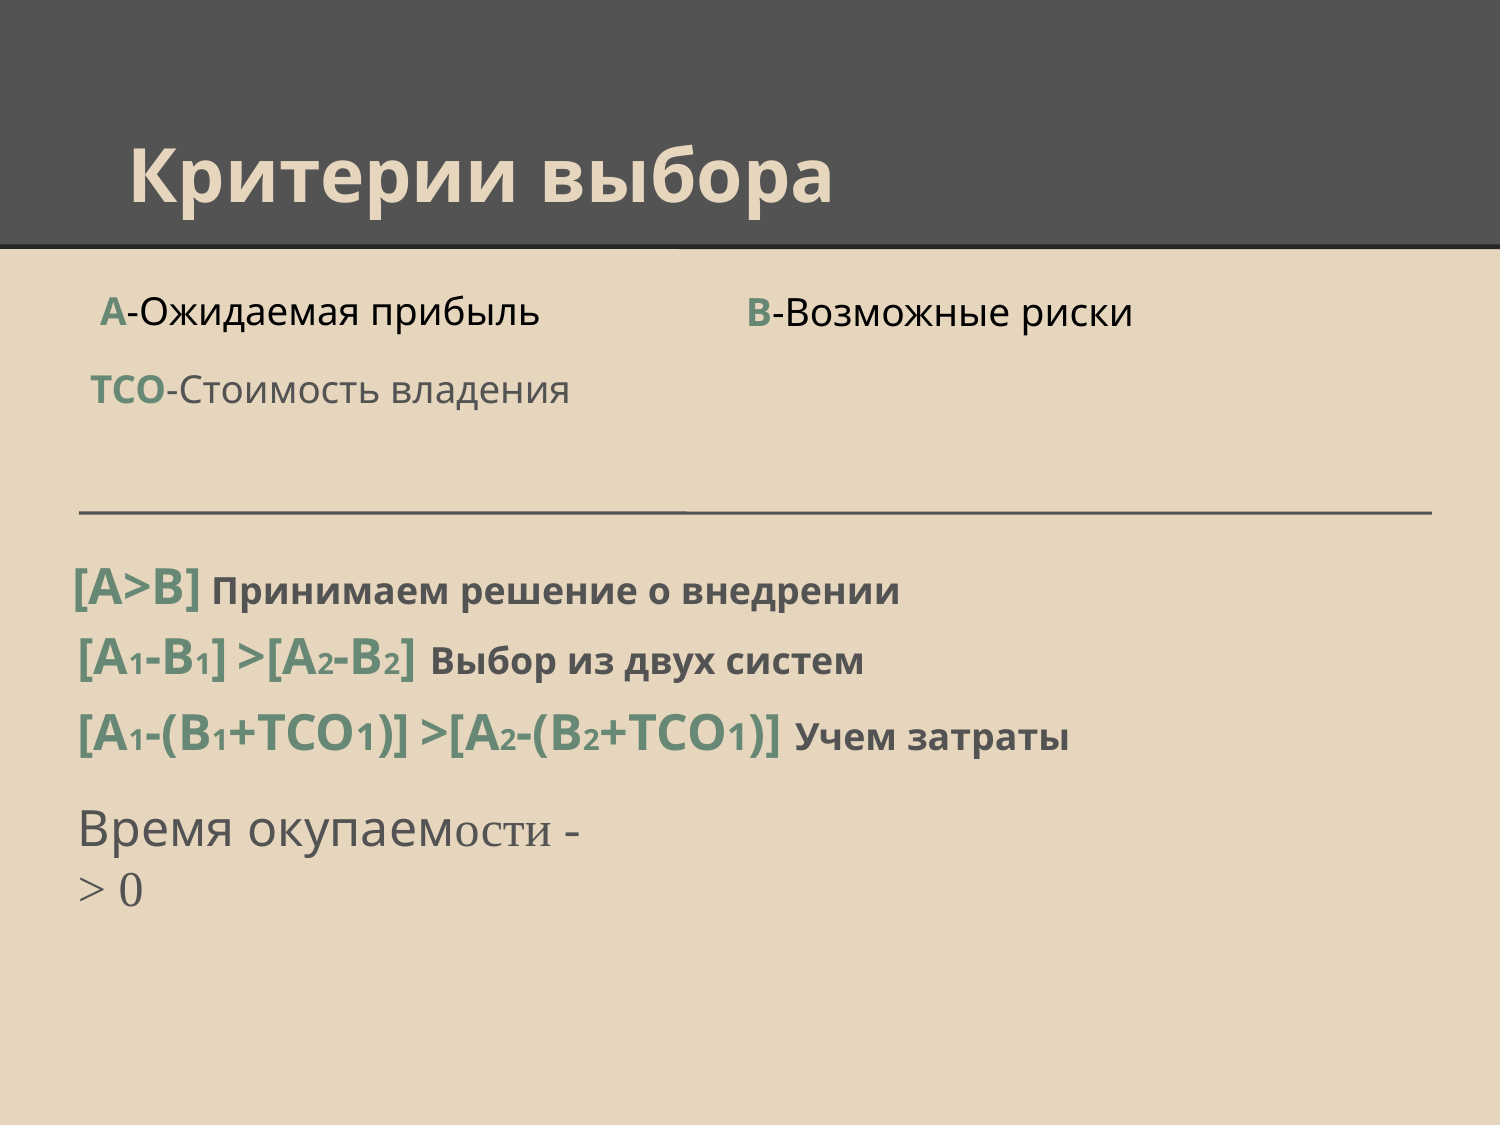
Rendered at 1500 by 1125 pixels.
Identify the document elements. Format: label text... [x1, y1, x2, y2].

list TCO-Стоимость владения [75, 349, 676, 427]
title Критерии выбора [75, 45, 1425, 233]
text_box [A>B] Принимаем решение о внедрении [56, 539, 1462, 619]
text_box [A1-B1] >[A2-B2] Выбор из двух систем [62, 609, 1468, 685]
text_box [A1-(B1+TCO1)] >[A2-(B2+TCO1)] Учем затраты [62, 685, 1468, 765]
list B-Возможные риски [730, 271, 1282, 349]
list A-Ожидаемая прибыль [85, 271, 636, 349]
text_box Время окупаемости -> 0 [62, 781, 613, 852]
